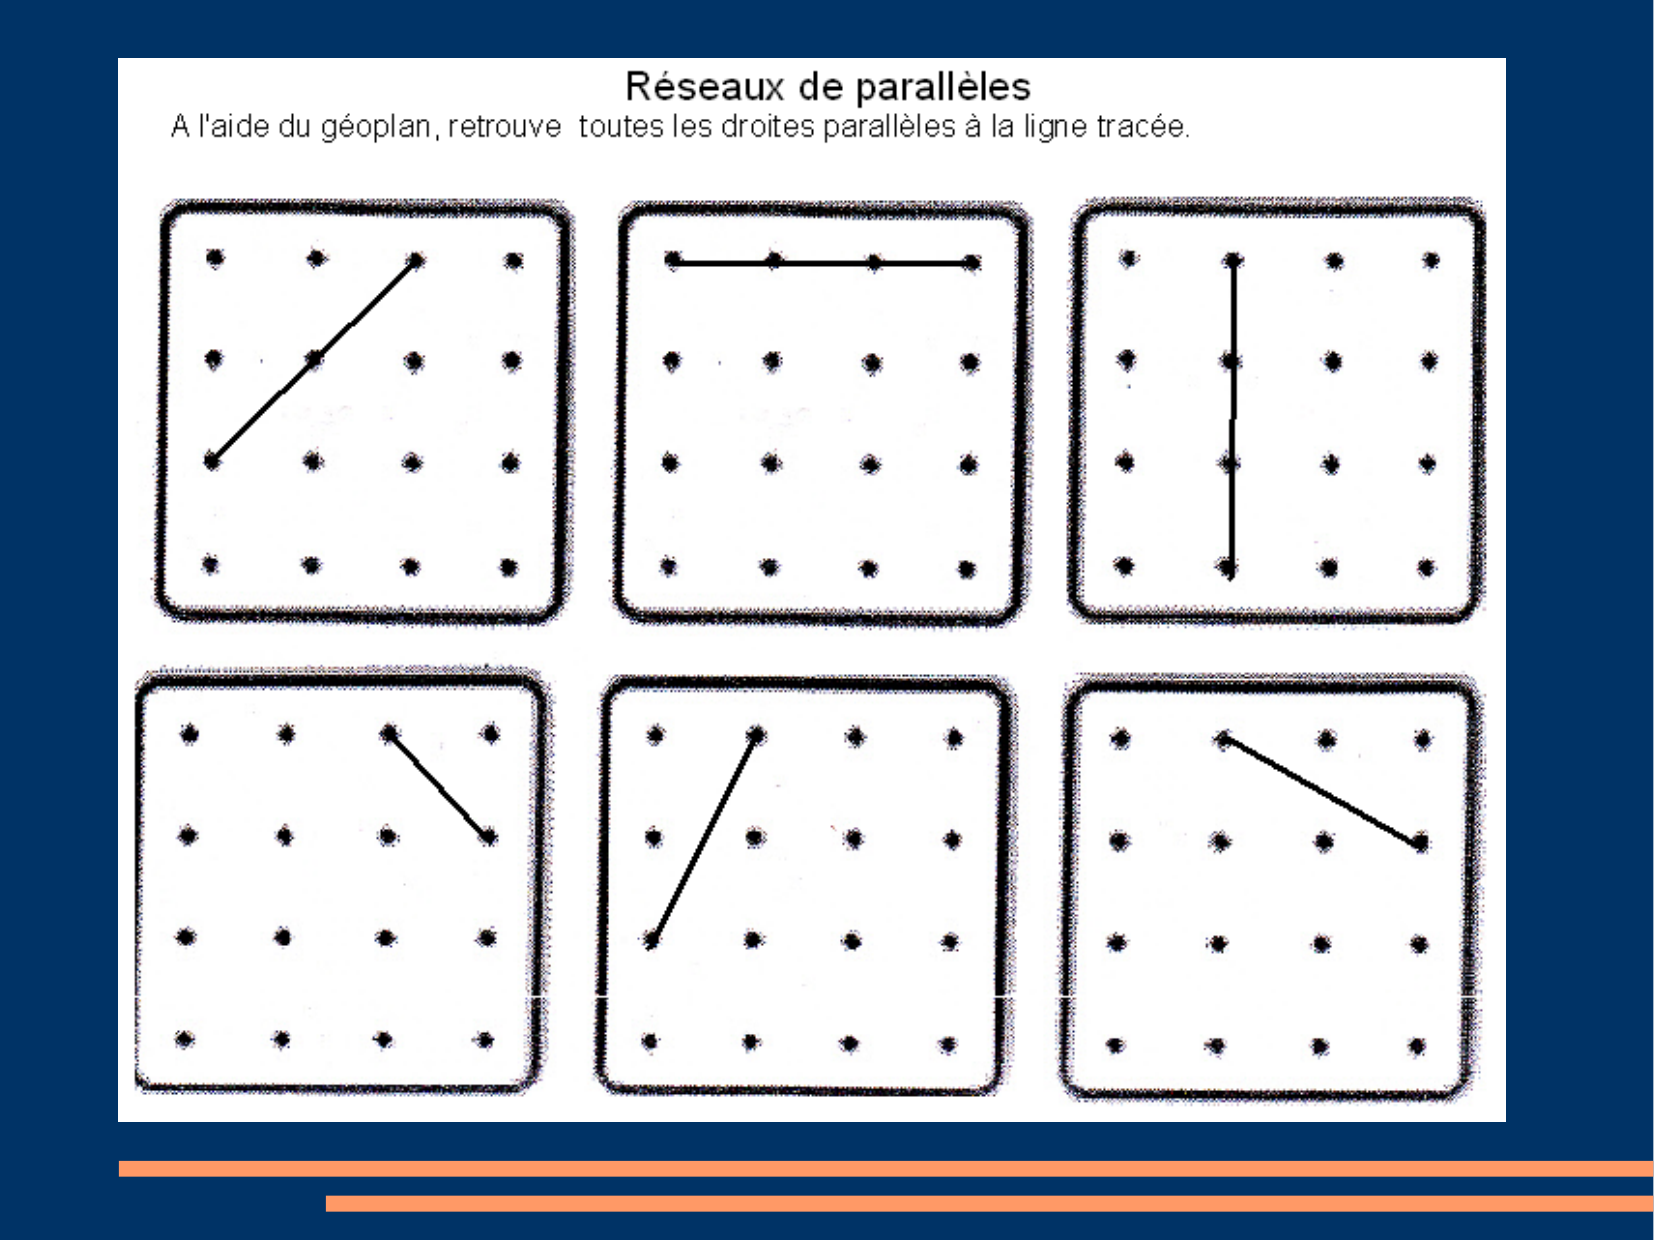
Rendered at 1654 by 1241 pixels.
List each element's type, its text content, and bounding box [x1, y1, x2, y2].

picture [118, 58, 1506, 1123]
title Géométrie [121, 46, 1534, 254]
